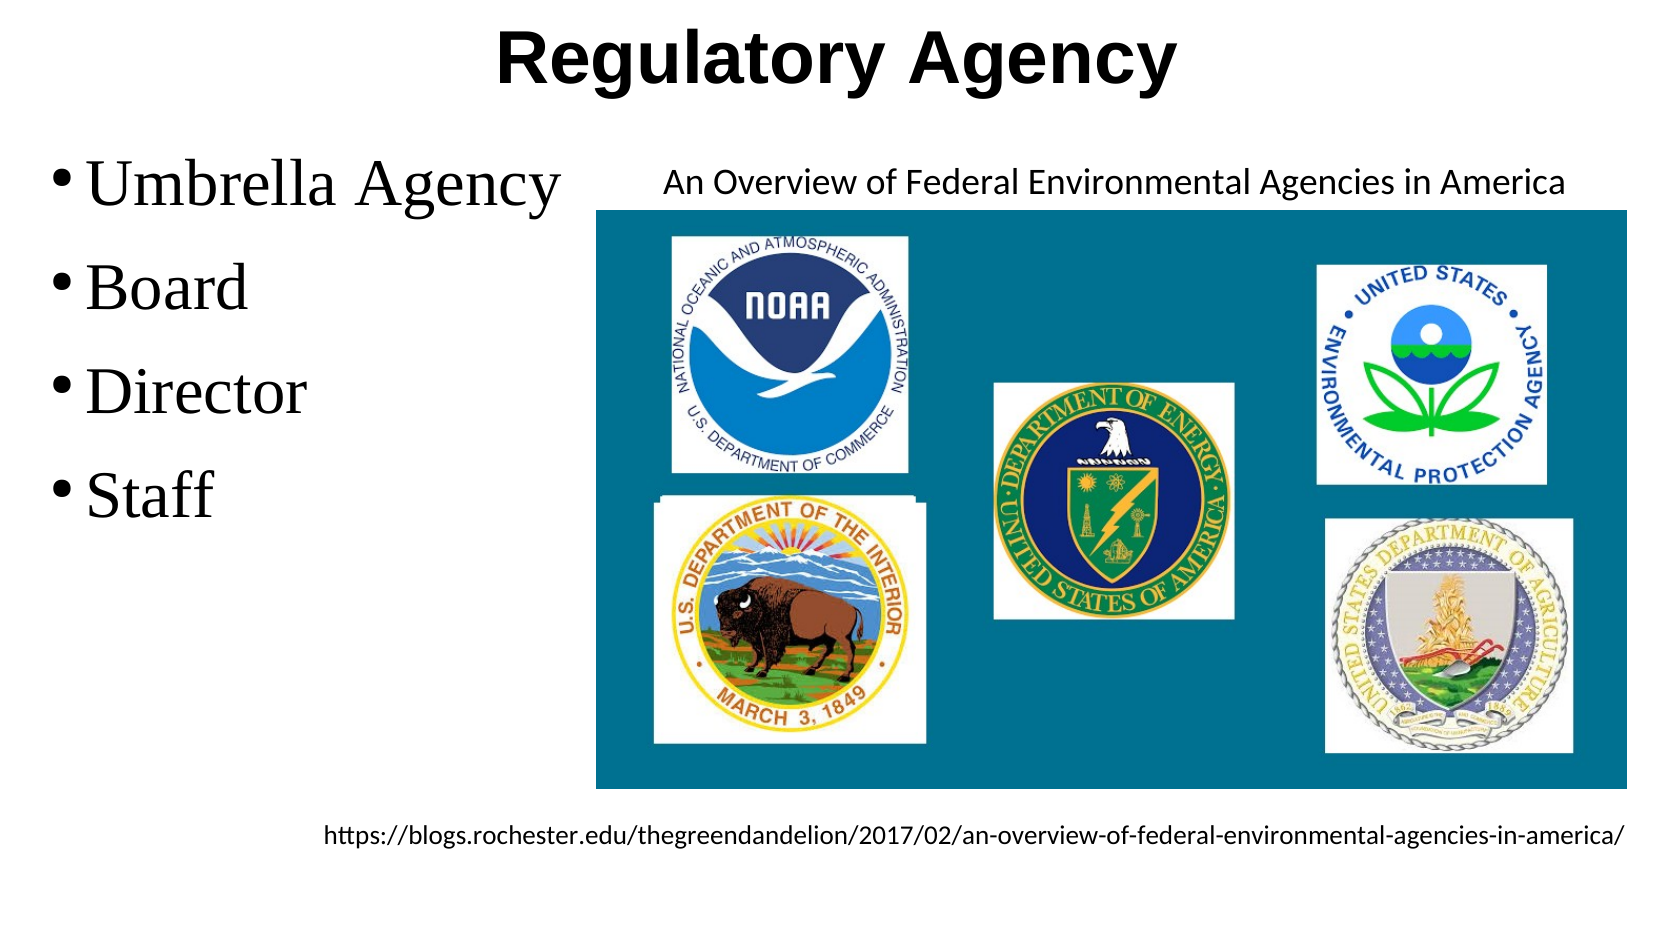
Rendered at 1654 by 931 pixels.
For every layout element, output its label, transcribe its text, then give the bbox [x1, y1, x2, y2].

text_box https://blogs.rochester.edu/thegreendandelion/2017/02/an-overview-of-federal-environmental-agencies-in-america/ [309, 809, 1640, 858]
picture [652, 493, 927, 746]
picture [1324, 518, 1575, 754]
title Regulatory Agency [23, 5, 1651, 113]
text_box An Overview of Federal Environmental Agencies in America [600, 150, 1631, 210]
text_box Umbrella Agency Board Director Staff [35, 131, 618, 539]
picture [1315, 264, 1549, 487]
picture [671, 235, 911, 473]
picture [993, 380, 1235, 622]
